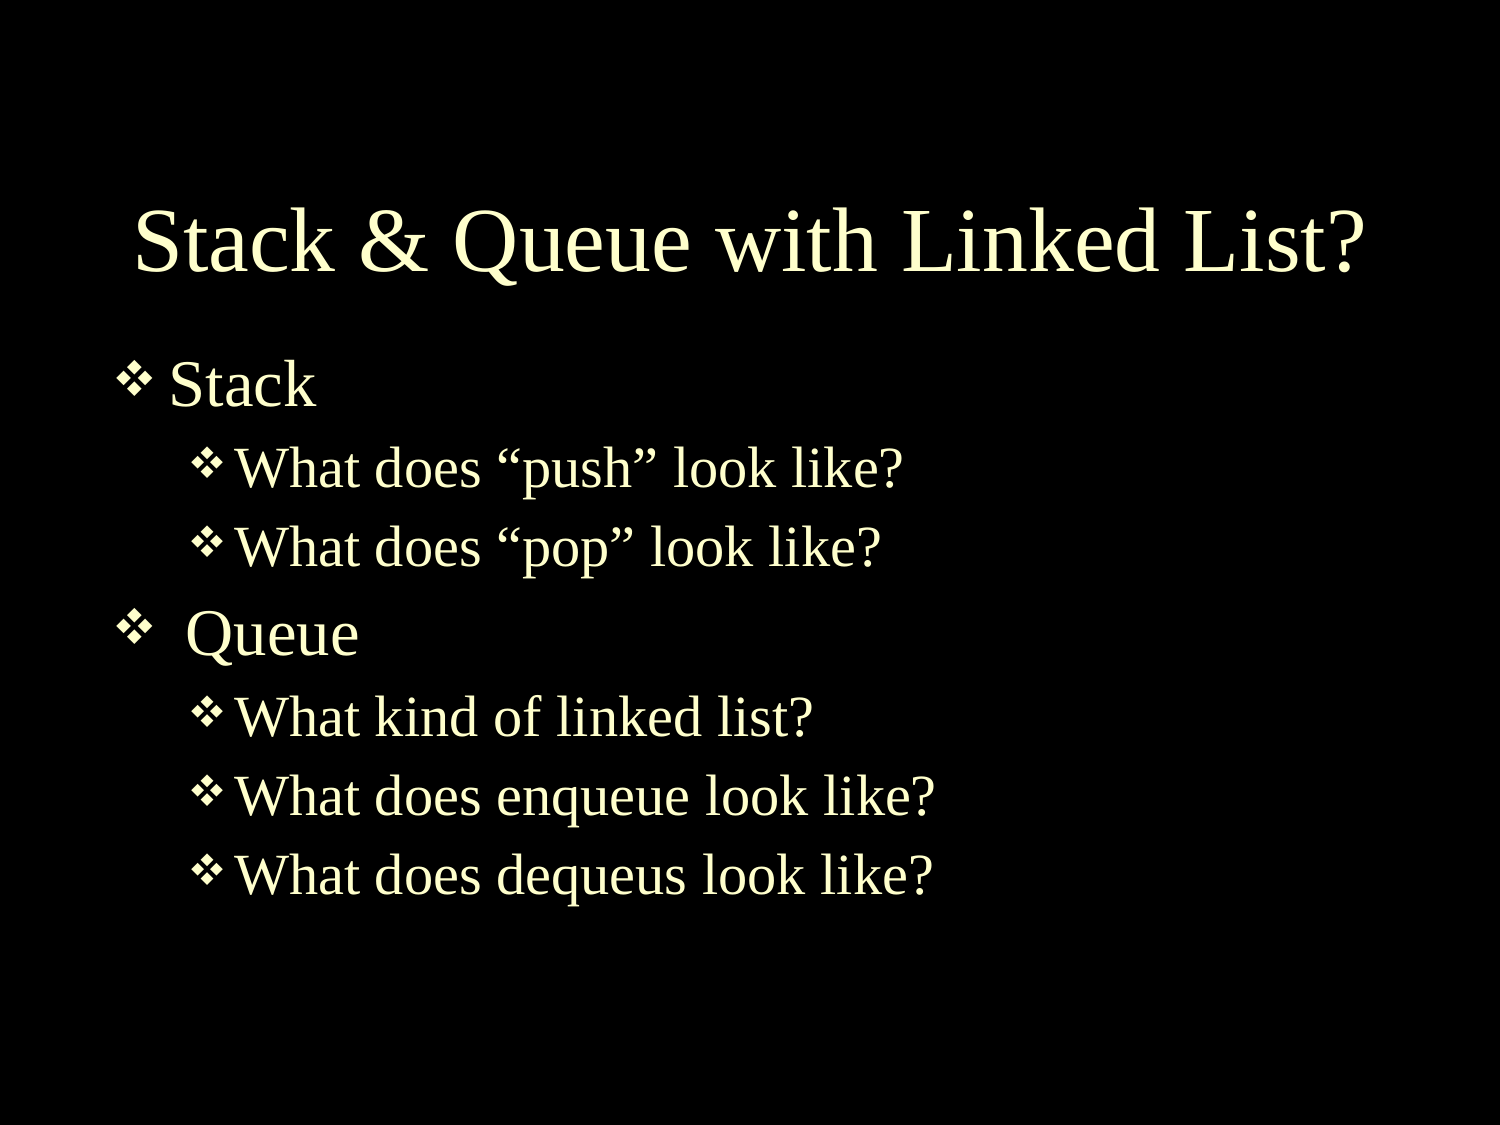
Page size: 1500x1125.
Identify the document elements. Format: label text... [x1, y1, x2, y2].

list Stack What does “push” look like? What does “pop” look like? Queue What kind of linked list? What does enqueue look like? What does dequeus look like? [112, 347, 1388, 1090]
title Stack & Queue with Linked List? [22, 145, 1480, 336]
